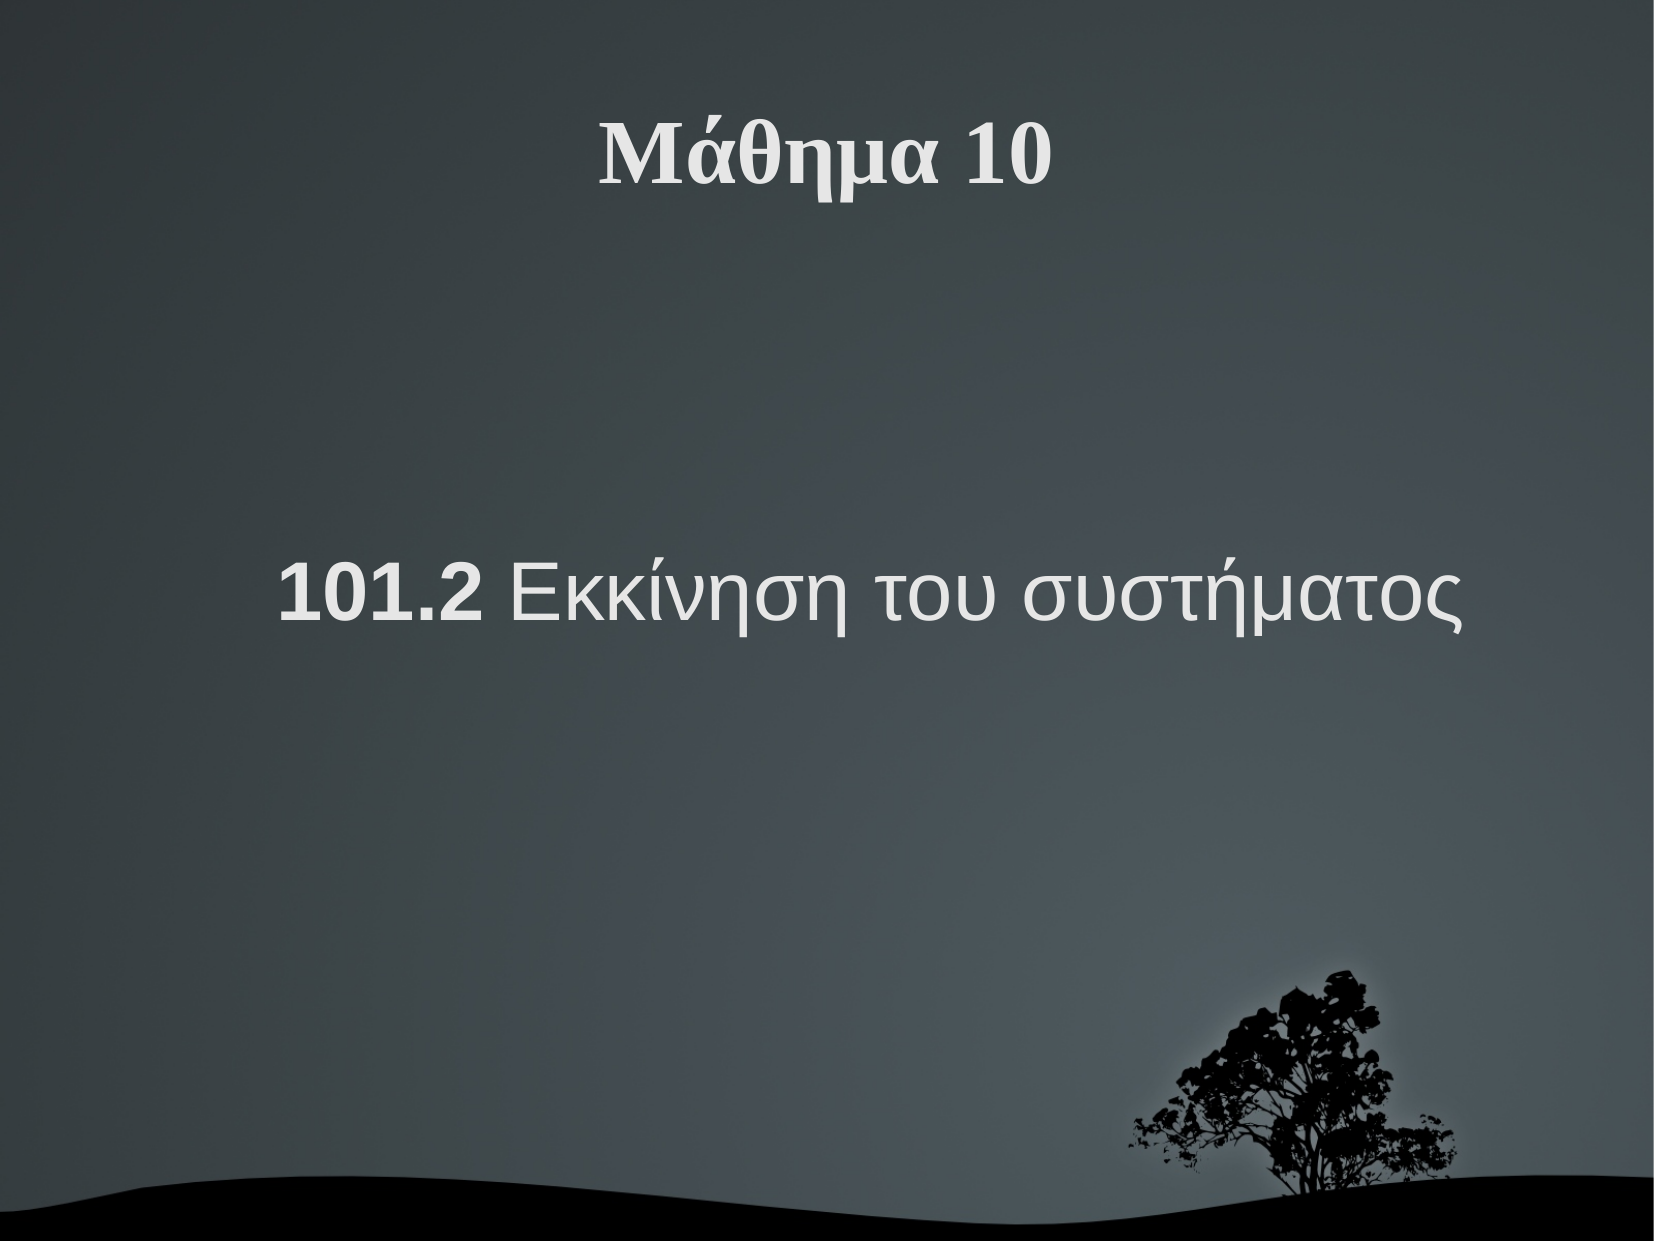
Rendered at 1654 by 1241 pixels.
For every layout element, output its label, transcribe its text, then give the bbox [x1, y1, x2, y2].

picture [0, 0, 1654, 1241]
title Μάθημα 10 [82, 49, 1571, 257]
list 101.2 Εκκίνηση του συστήματος [82, 290, 1571, 1109]
